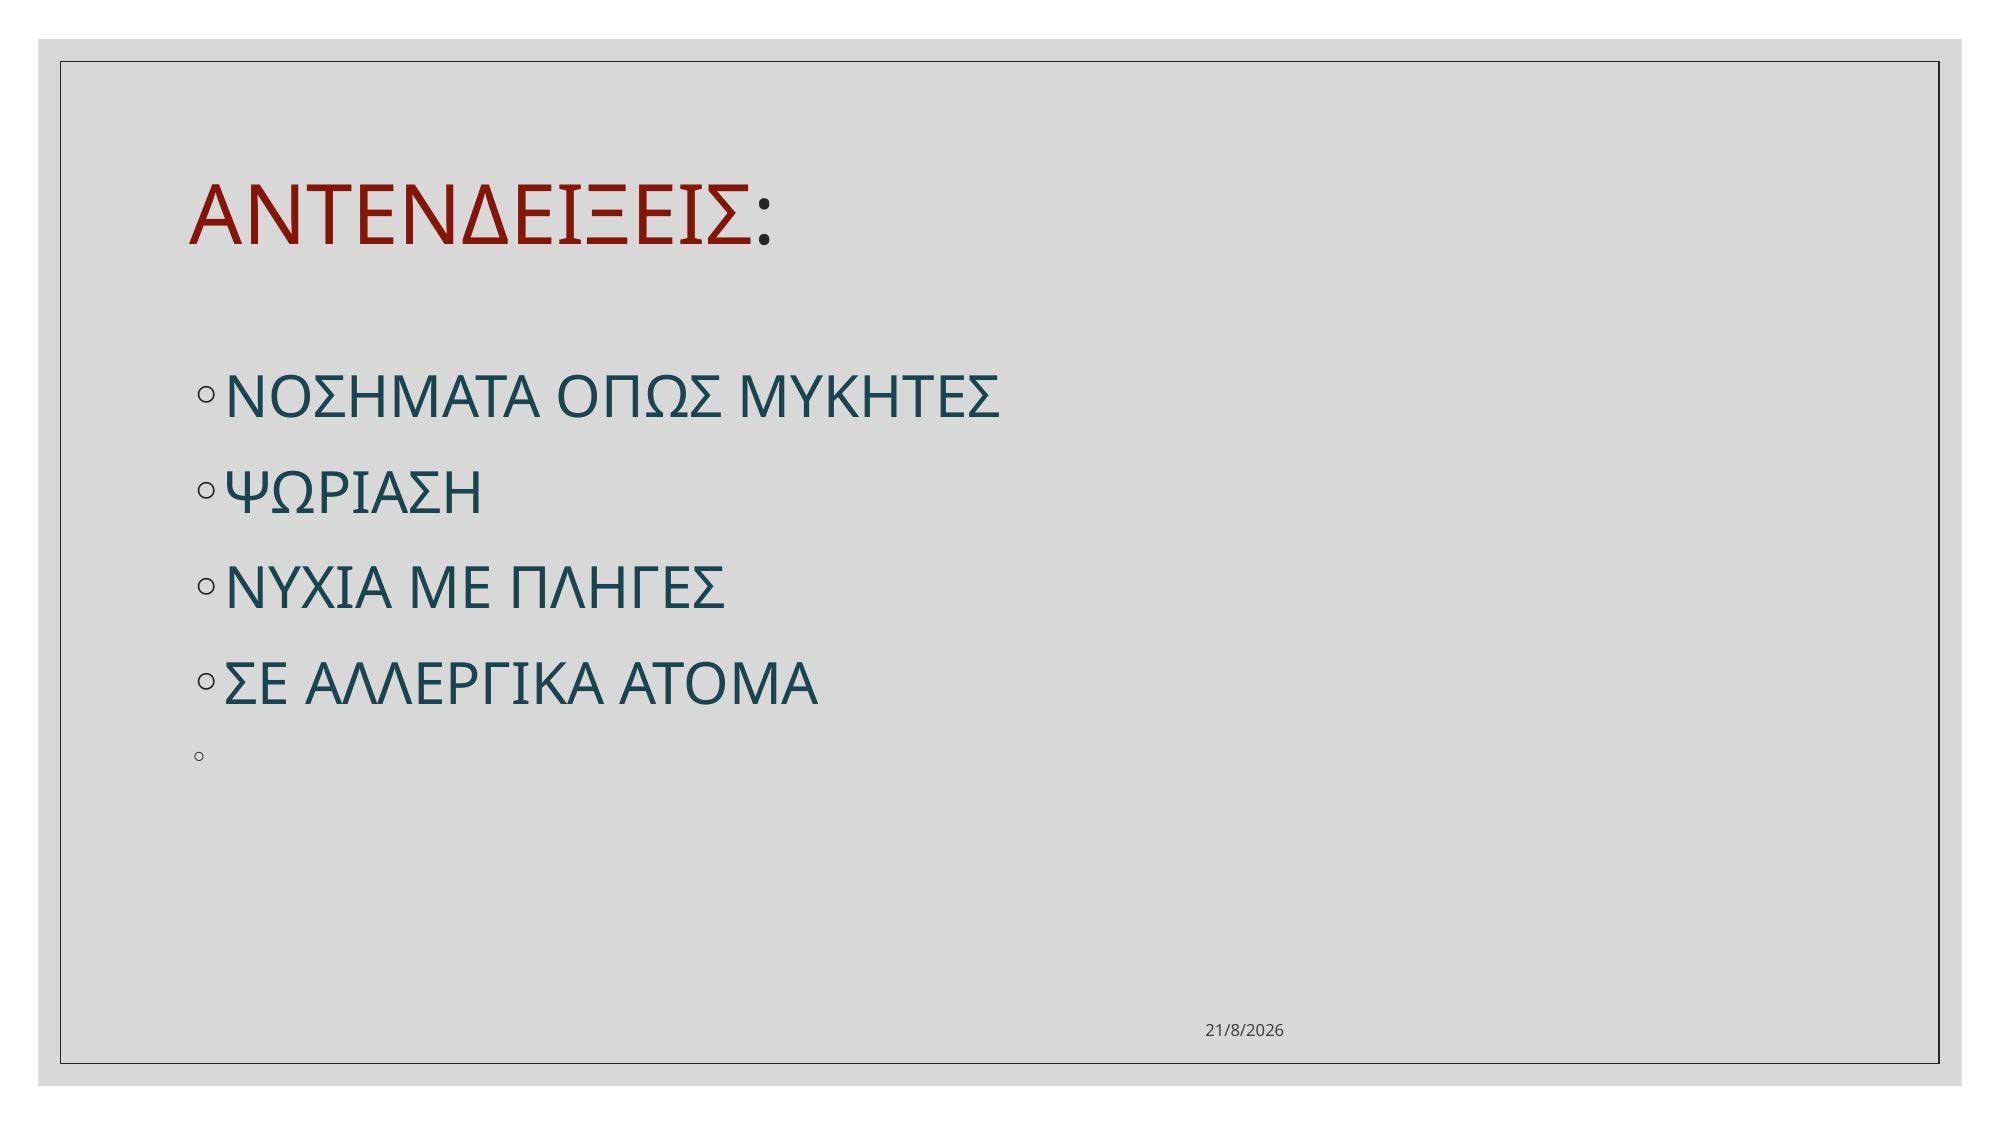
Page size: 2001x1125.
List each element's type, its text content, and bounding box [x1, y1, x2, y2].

list ΝΟΣΗΜΑΤΑ ΟΠΩΣ ΜΥΚΗΤΕΣ ΨΩΡΙΑΣΗ ΝΥΧΙΑ ΜΕ ΠΛΗΓΕΣ ΣΕ ΑΛΛΕΡΓΙΚΑ ΑΤΟΜΑ [174, 345, 1825, 977]
text_box 19/2/2020 [1190, 990, 1666, 1051]
title ΑΝΤΕΝΔΕΙΞΕΙΣ: [174, 105, 1825, 331]
